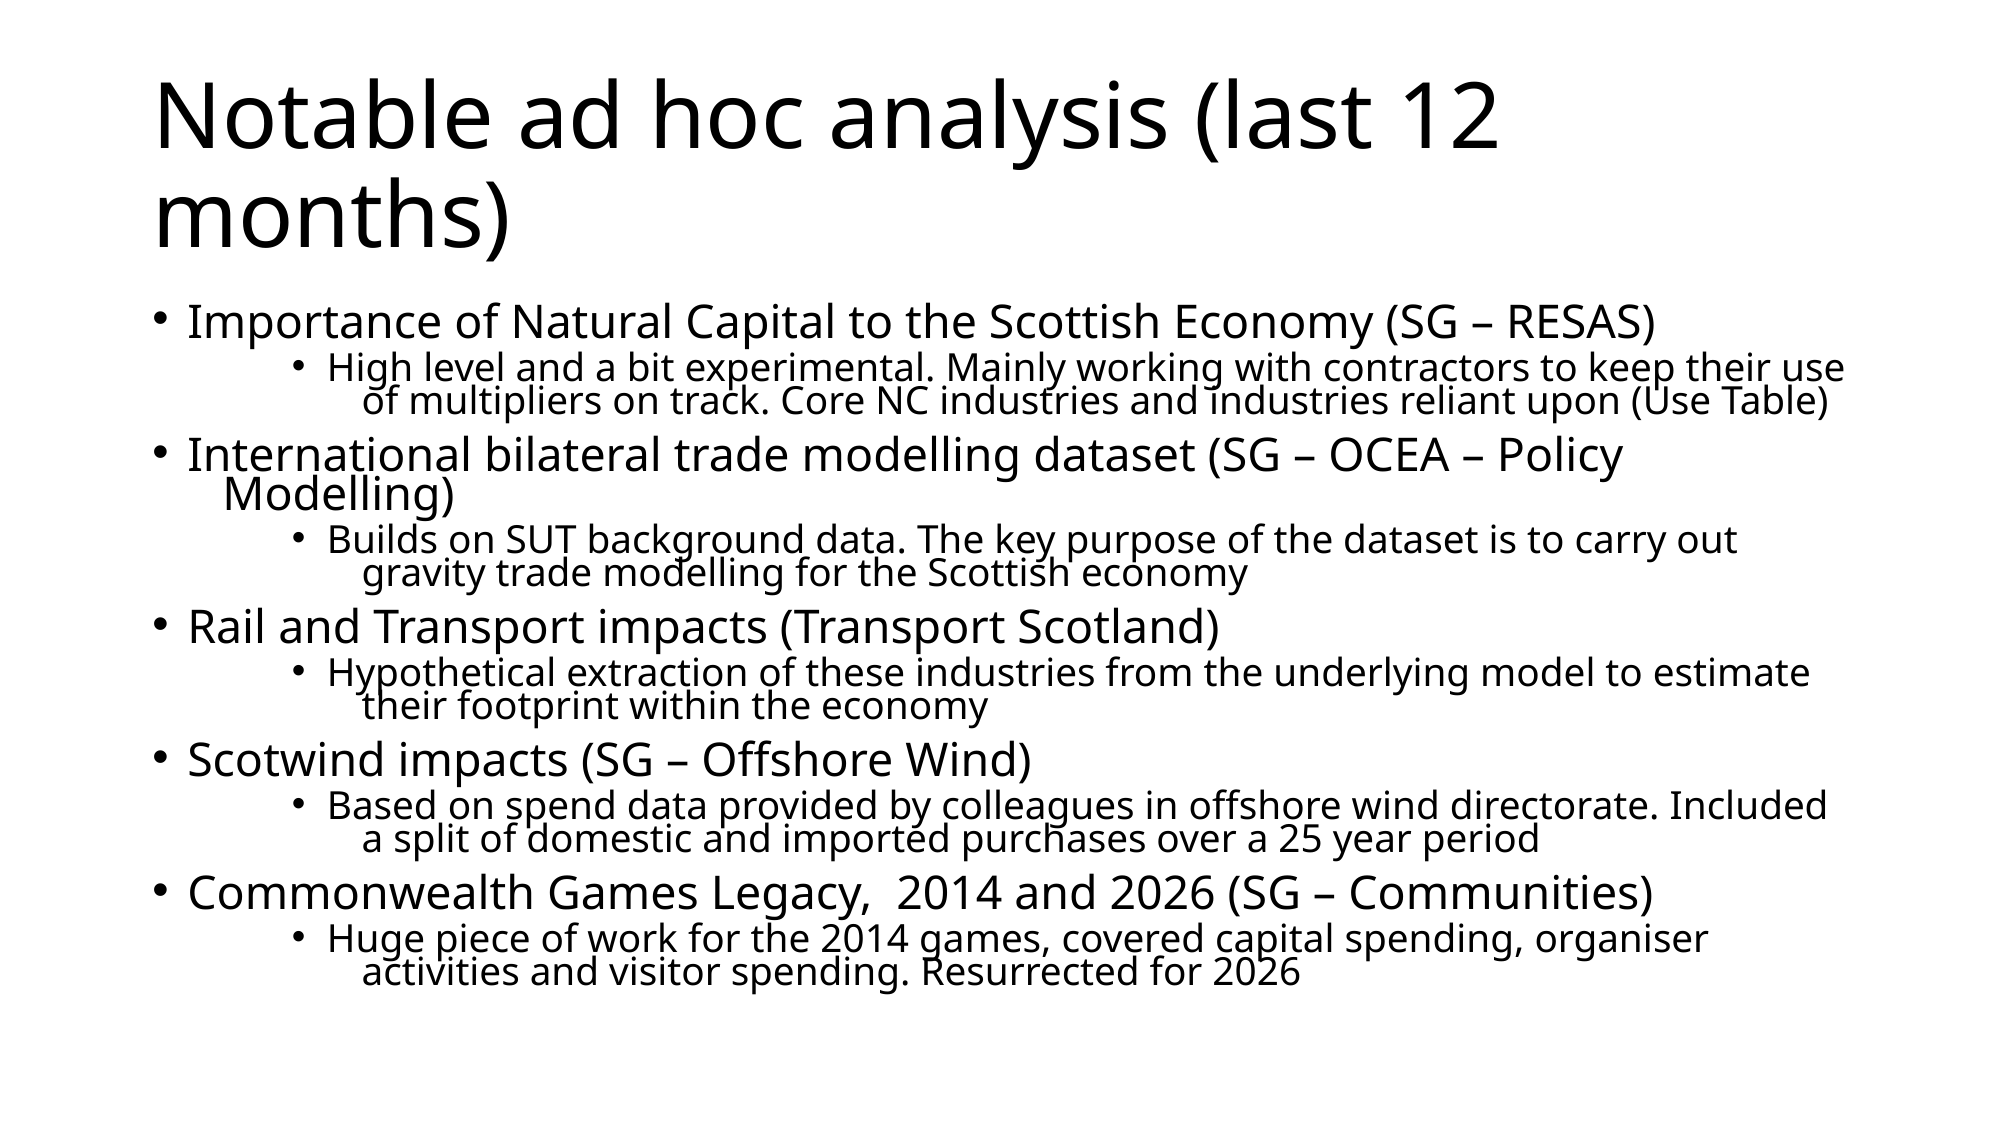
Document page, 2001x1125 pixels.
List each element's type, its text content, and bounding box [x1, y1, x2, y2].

list Importance of Natural Capital to the Scottish Economy (SG – RESAS) High level and a bit experimental. Mainly working with contractors to keep their use of multipliers on track. Core NC industries and industries reliant upon (Use Table) International bilateral trade modelling dataset (SG – OCEA – Policy Modelling) Builds on SUT background data. The key purpose of the dataset is to carry out gravity trade modelling for the Scottish economy Rail and Transport impacts (Transport Scotland) Hypothetical extraction of these industries from the underlying model to estimate their footprint within the economy Scotwind impacts (SG – Offshore Wind) Based on spend data provided by colleagues in offshore wind directorate. Included a split of domestic and imported purchases over a 25 year period Commonwealth Games Legacy, 2014 and 2026 (SG – Communities) Huge piece of work for the 2014 games, covered capital spending, organiser activities and visitor spending. Resurrected for 2026 [137, 299, 1863, 1014]
title Notable ad hoc analysis (last 12 months) [137, 59, 1863, 278]
